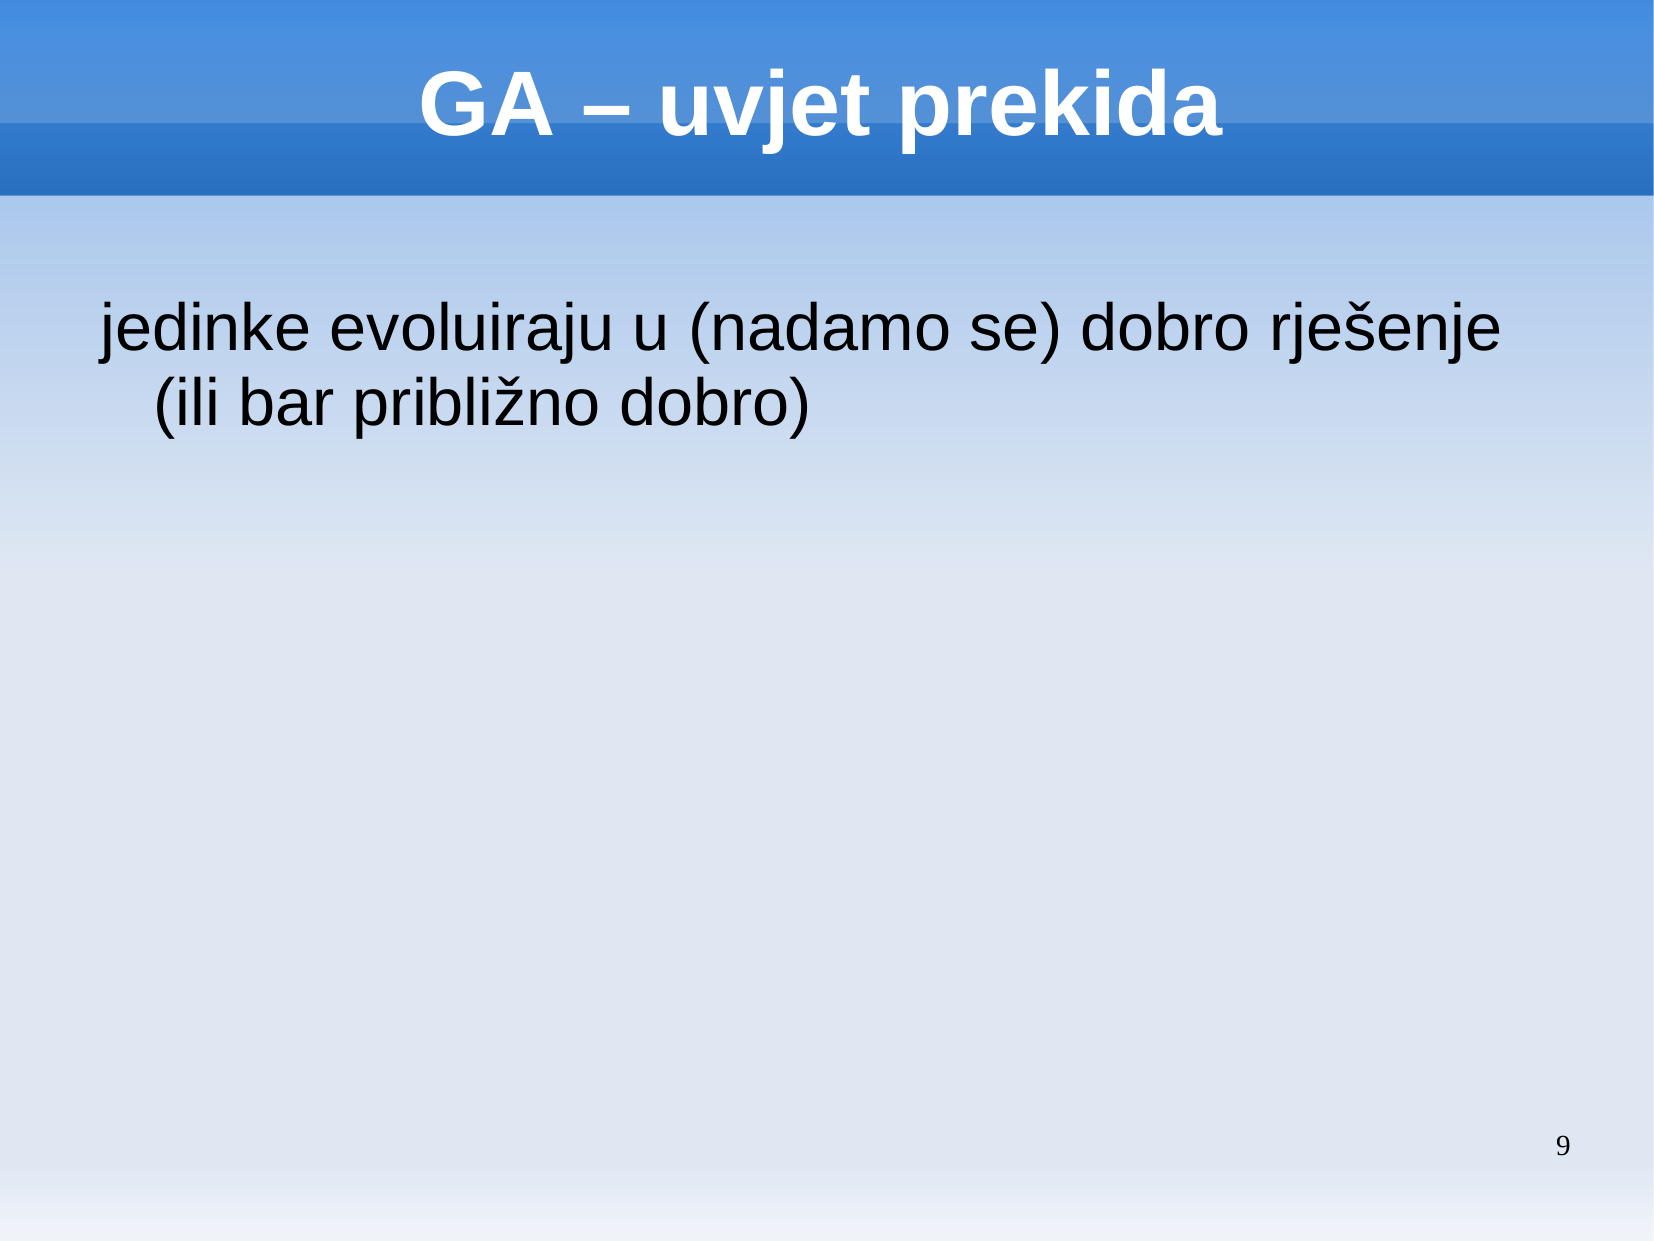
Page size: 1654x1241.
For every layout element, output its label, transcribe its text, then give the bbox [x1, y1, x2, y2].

list jedinke evoluiraju u (nadamo se) dobro rješenje (ili bar približno dobro) [82, 290, 1571, 1094]
picture [0, 0, 1654, 1241]
title GA – uvjet prekida [76, 7, 1565, 200]
